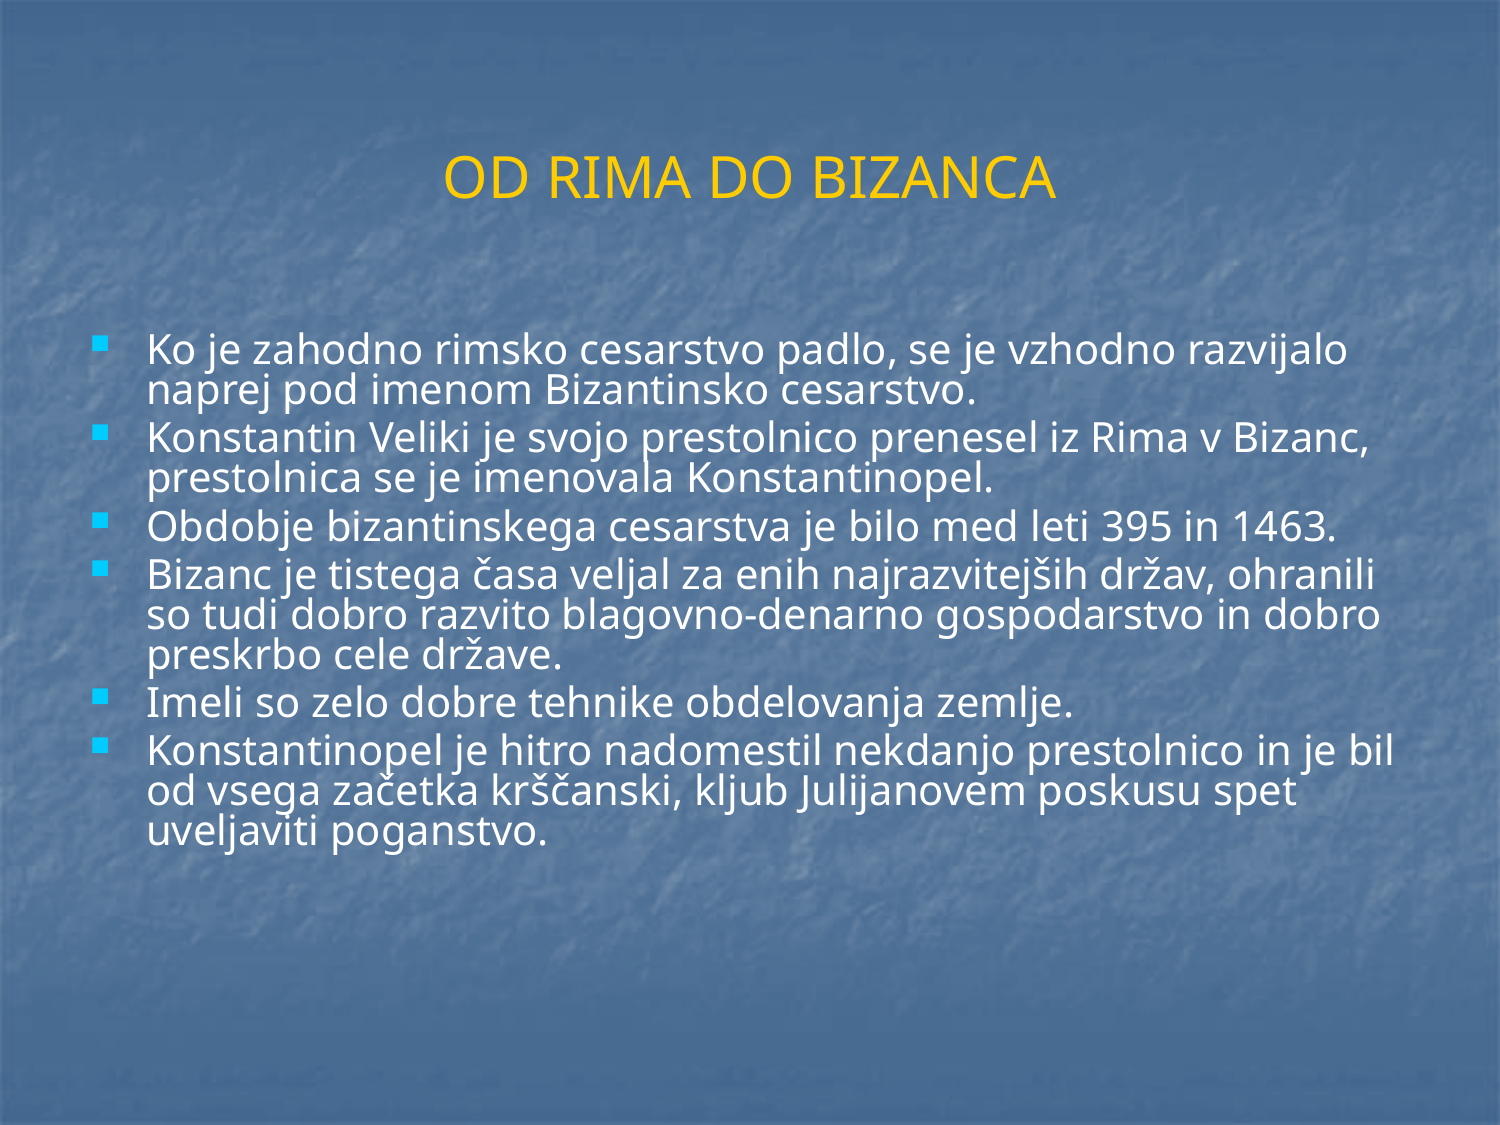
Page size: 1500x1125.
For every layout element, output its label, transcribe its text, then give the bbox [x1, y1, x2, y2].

list Ko je zahodno rimsko cesarstvo padlo, se je vzhodno razvijalo naprej pod imenom Bizantinsko cesarstvo. Konstantin Veliki je svojo prestolnico prenesel iz Rima v Bizanc, prestolnica se je imenovala Konstantinopel. Obdobje bizantinskega cesarstva je bilo med leti 395 in 1463. Bizanc je tistega časa veljal za enih najrazvitejših držav, ohranili so tudi dobro razvito blagovno-denarno gospodarstvo in dobro preskrbo cele države. Imeli so zelo dobre tehnike obdelovanja zemlje. Konstantinopel je hitro nadomestil nekdanjo prestolnico in je bil od vsega začetka krščanski, kljub Julijanovem poskusu spet uveljaviti poganstvo. [75, 324, 1425, 1000]
title OD RIMA DO BIZANCA [75, 62, 1425, 288]
picture [0, 0, 1500, 1125]
